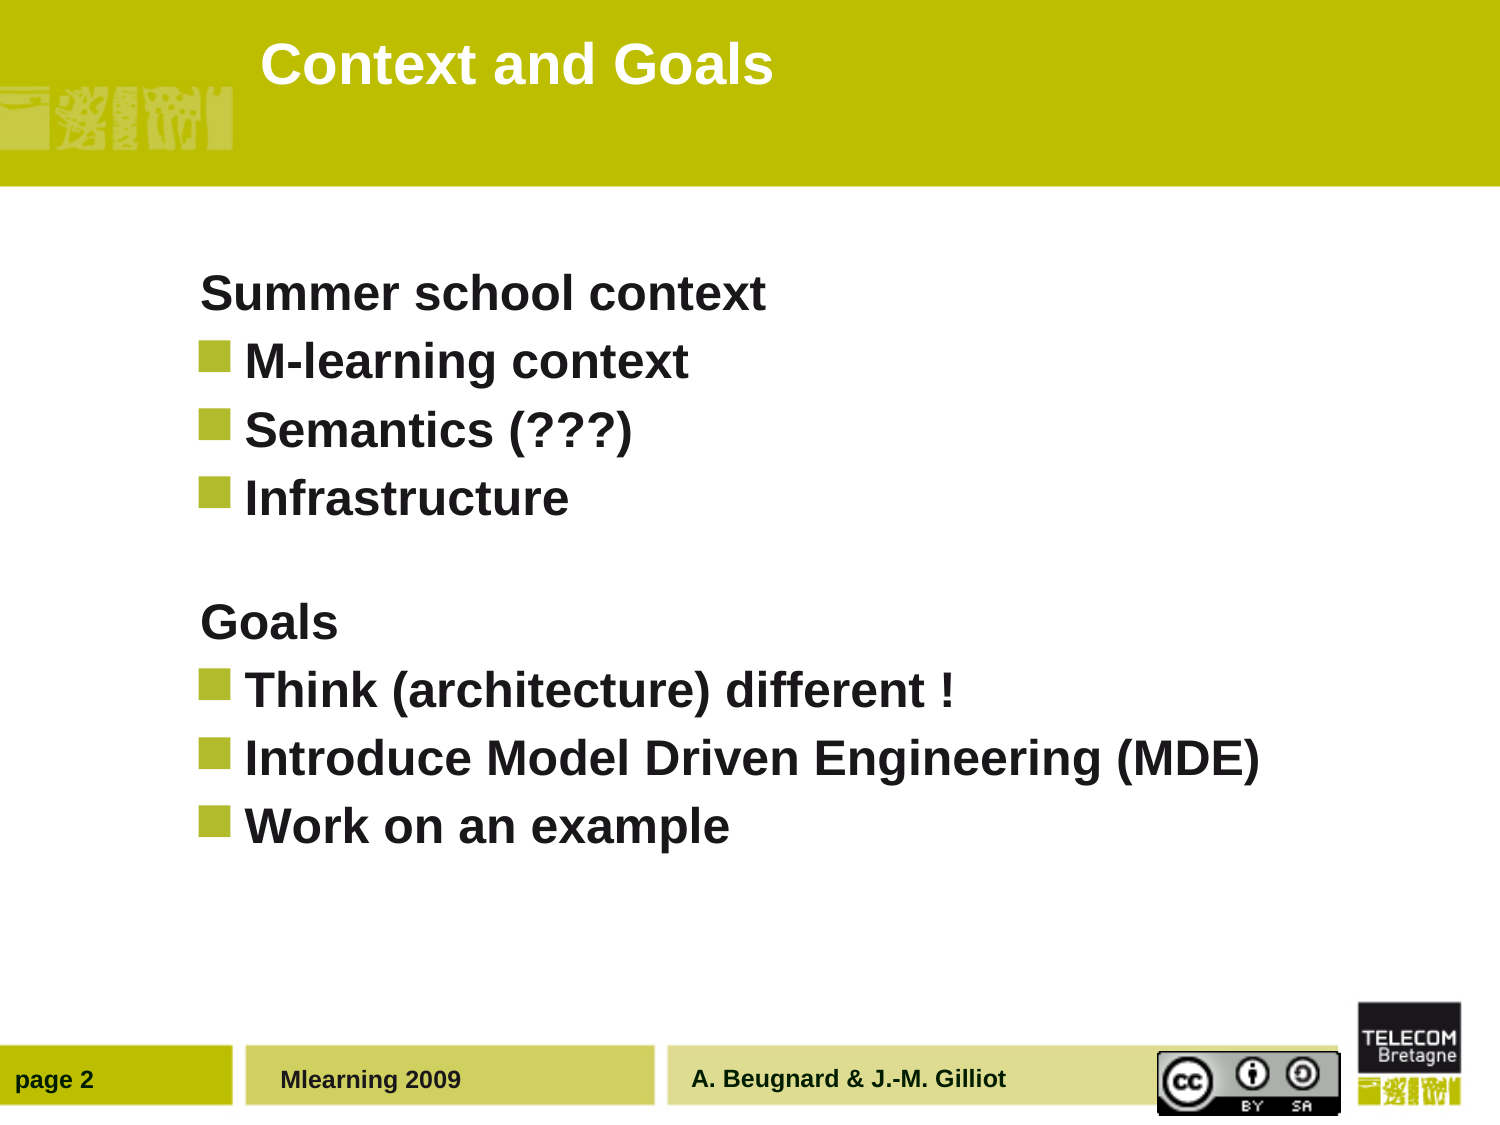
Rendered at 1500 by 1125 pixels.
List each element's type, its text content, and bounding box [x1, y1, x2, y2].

title Context and Goals [245, 23, 1459, 181]
list Summer school context M-learning context Semantics (???) Infrastructure Goals Think (architecture) different ! Introduce Model Driven Engineering (MDE) Work on an example [200, 265, 1459, 1002]
picture [0, 0, 1500, 1125]
